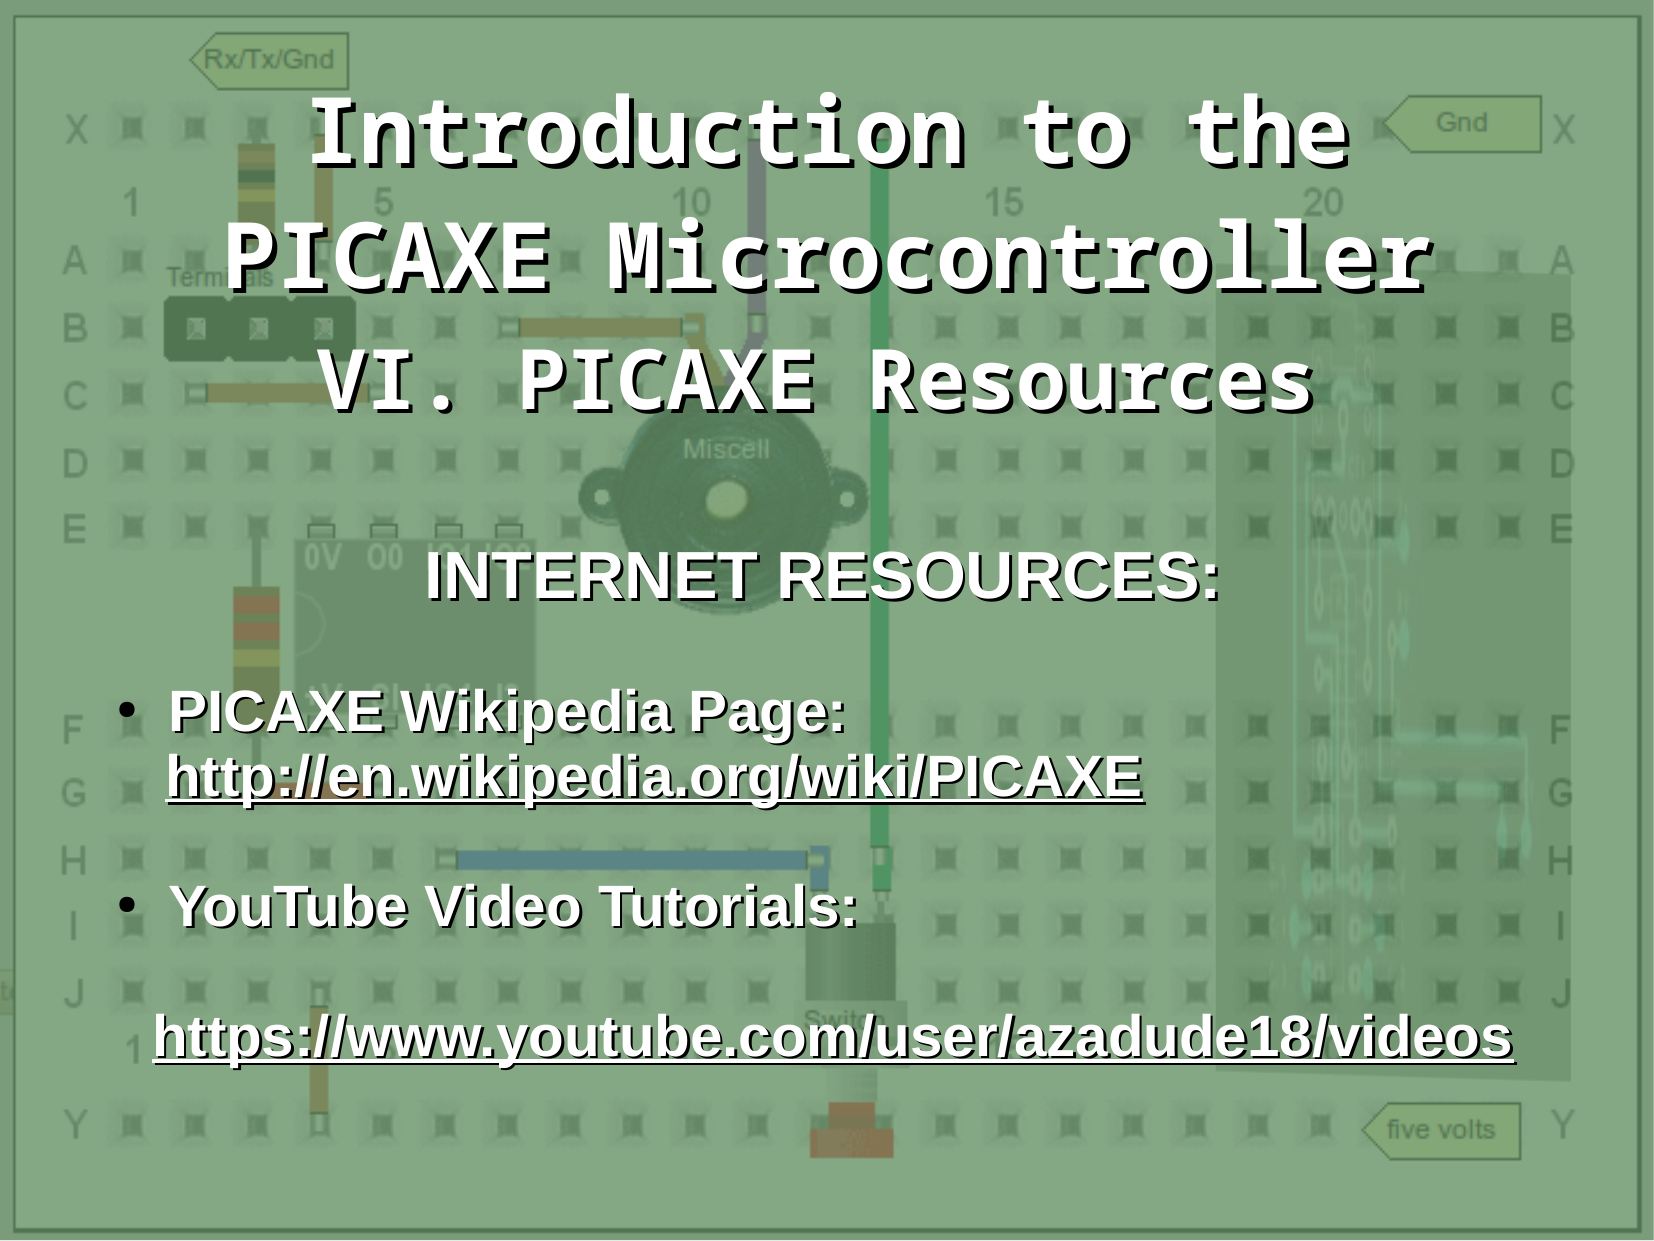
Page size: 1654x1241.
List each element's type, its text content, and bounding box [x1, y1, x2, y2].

subtitle VI. PICAXE Resources [71, 358, 1561, 1201]
text_box INTERNET RESOURCES: PICAXE Wikipedia Page: http://en.wikipedia.org/wiki/PICAXE YouTube Video Tutorials: https://www.youtube.com/user/azadude18/videos [101, 531, 1546, 1051]
picture [0, 0, 1654, 1241]
title Introduction to the PICAXE Microcontroller [82, 75, 1571, 306]
